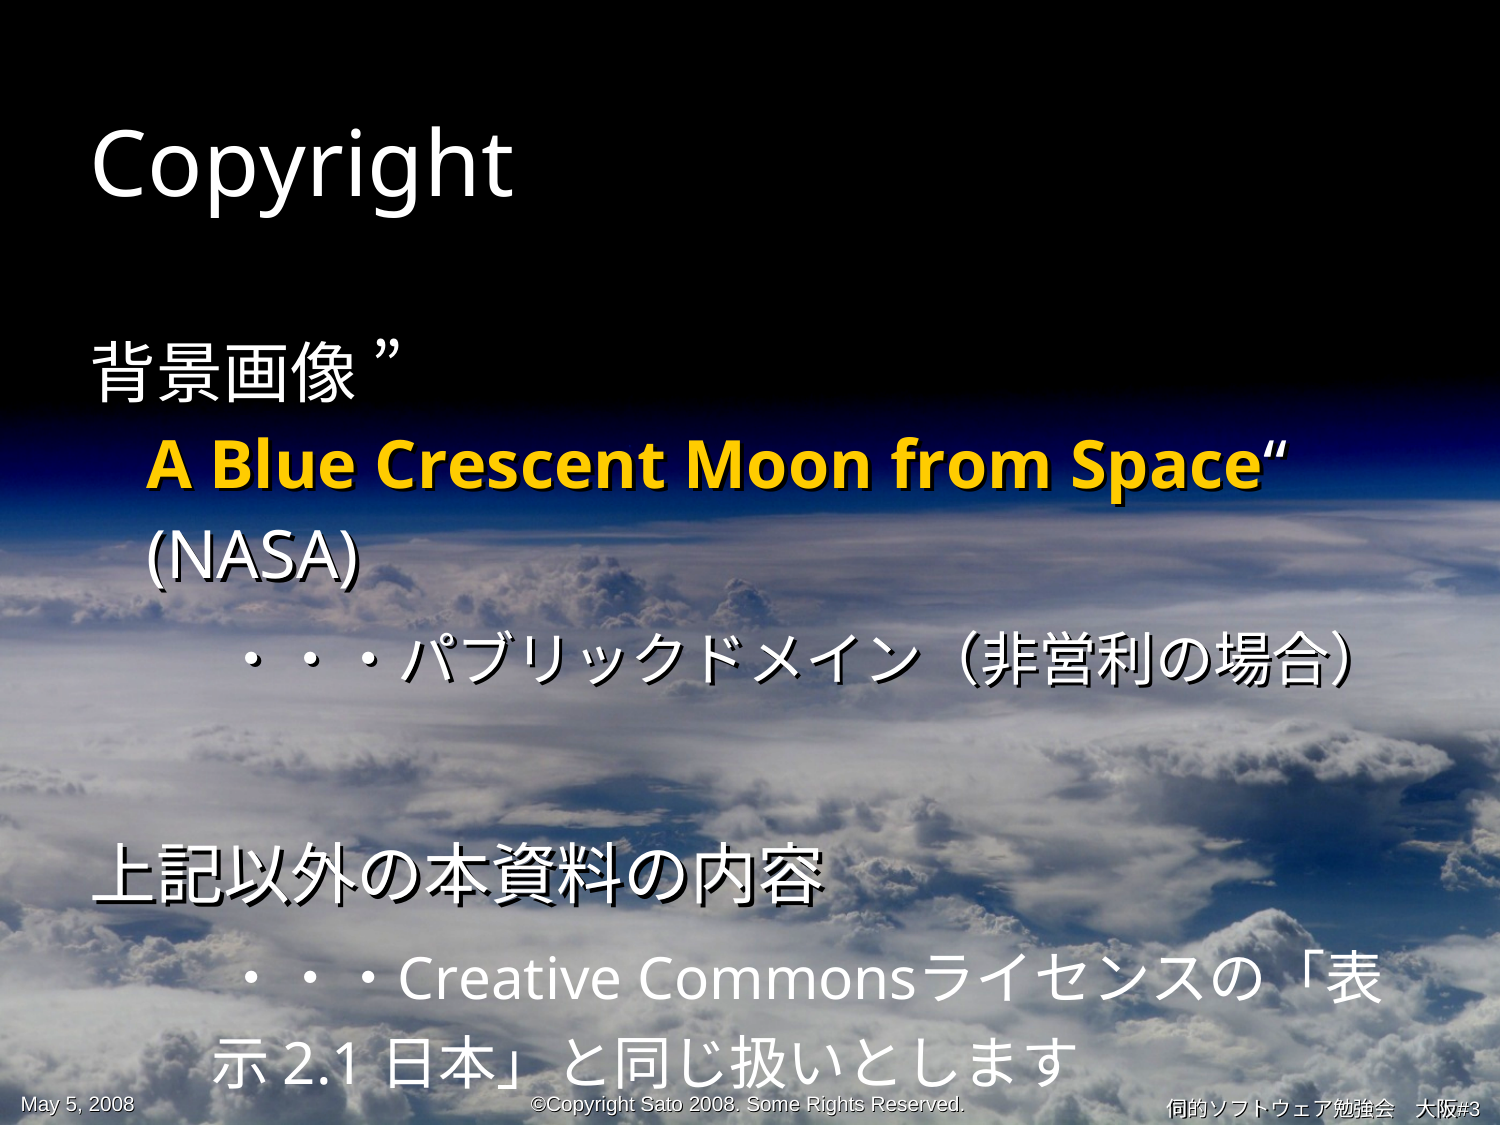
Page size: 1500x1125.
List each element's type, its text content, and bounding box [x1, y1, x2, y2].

title Copyright [75, 47, 1426, 276]
list 背景画像 ”A Blue Crescent Moon from Space“ (NASA) ・・・パブリックドメイン（非営利の場合） 上記以外の本資料の内容 ・・・Creative Commonsライセンスの「表示 2.1 日本」と同じ扱いとします [75, 312, 1426, 1022]
